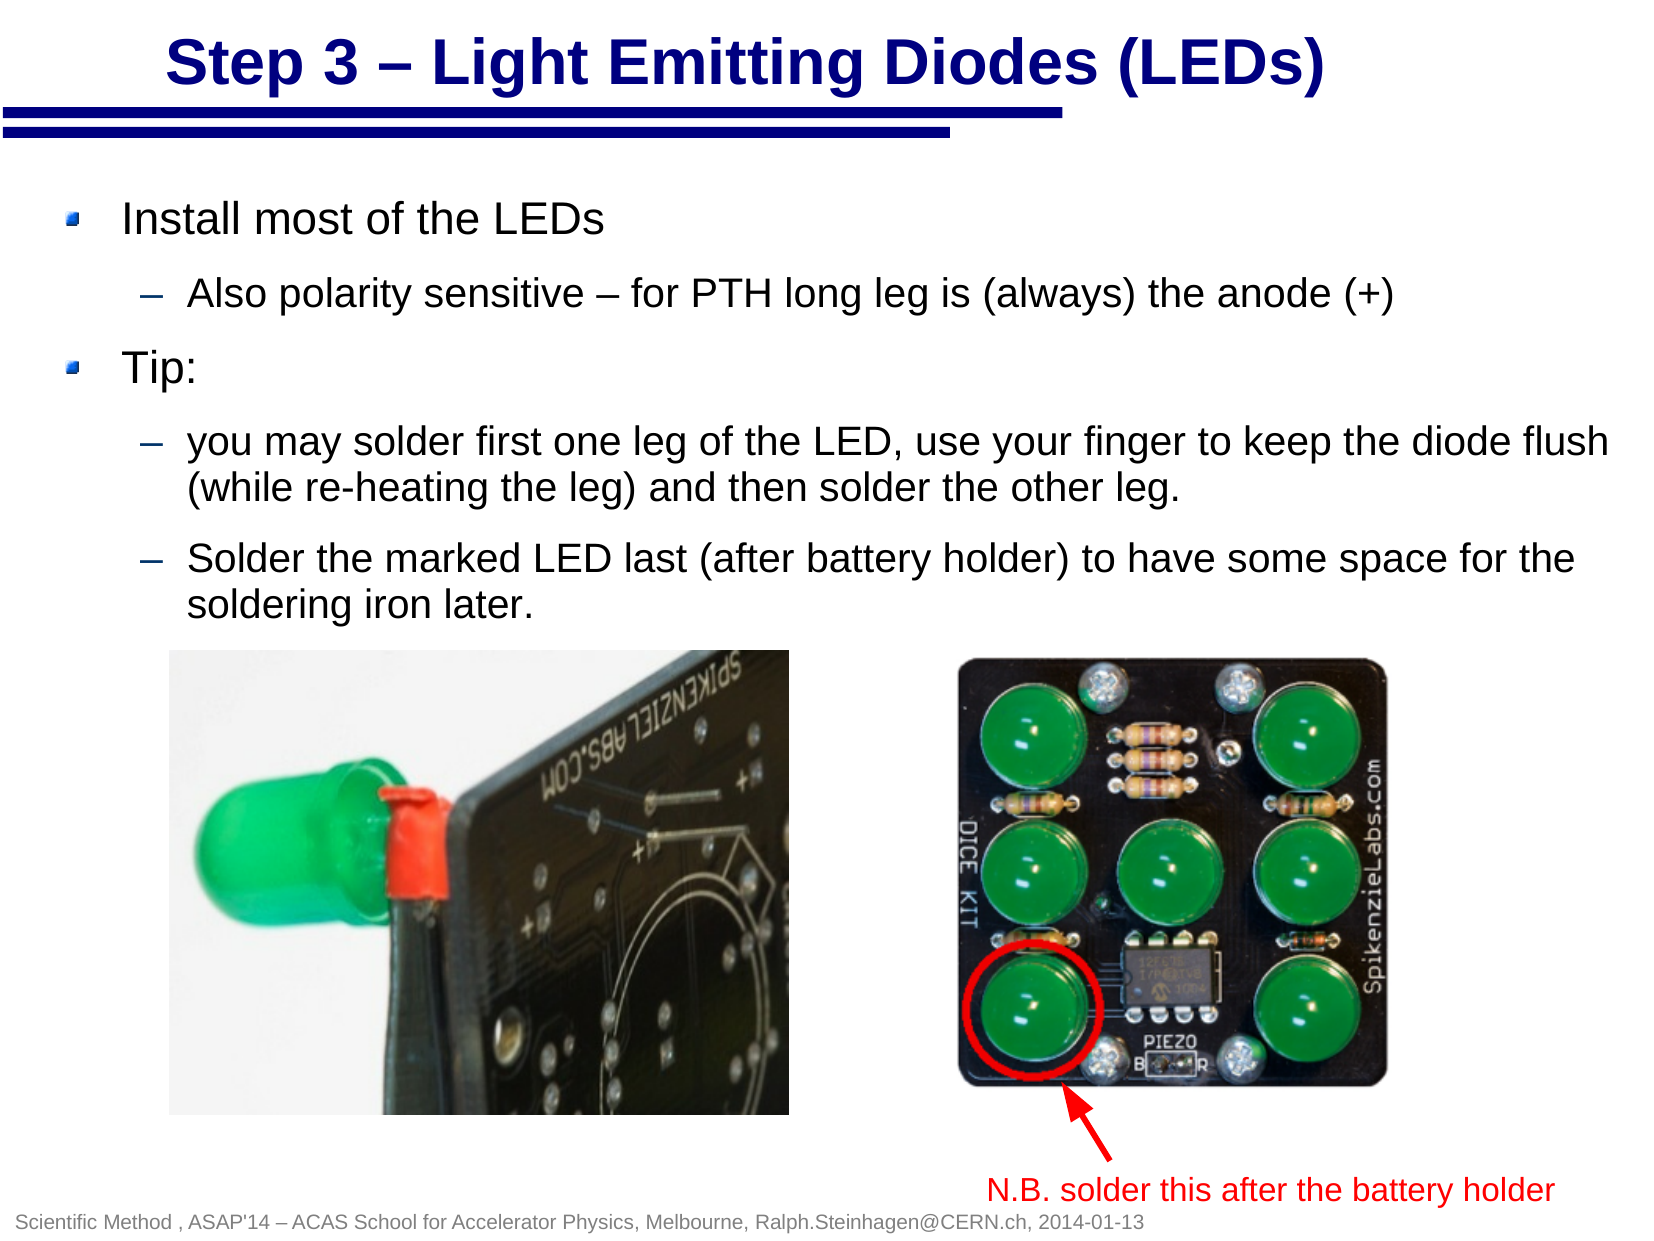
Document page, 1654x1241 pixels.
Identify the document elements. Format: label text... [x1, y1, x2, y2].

list Install most of the LEDs Also polarity sensitive – for PTH long leg is (always) the anode (+) Tip: you may solder first one leg of the LED, use your finger to keep the diode flush (while re-heating the leg) and then solder the other leg. Solder the marked LED last (after battery holder) to have some space for the soldering iron later. [65, 192, 1628, 1205]
title Step 3 – Light Emitting Diodes (LEDs) [165, 0, 1382, 124]
picture [169, 650, 789, 1115]
text_box N.B. solder this after the battery holder [971, 1163, 1571, 1216]
picture [934, 641, 1404, 1107]
